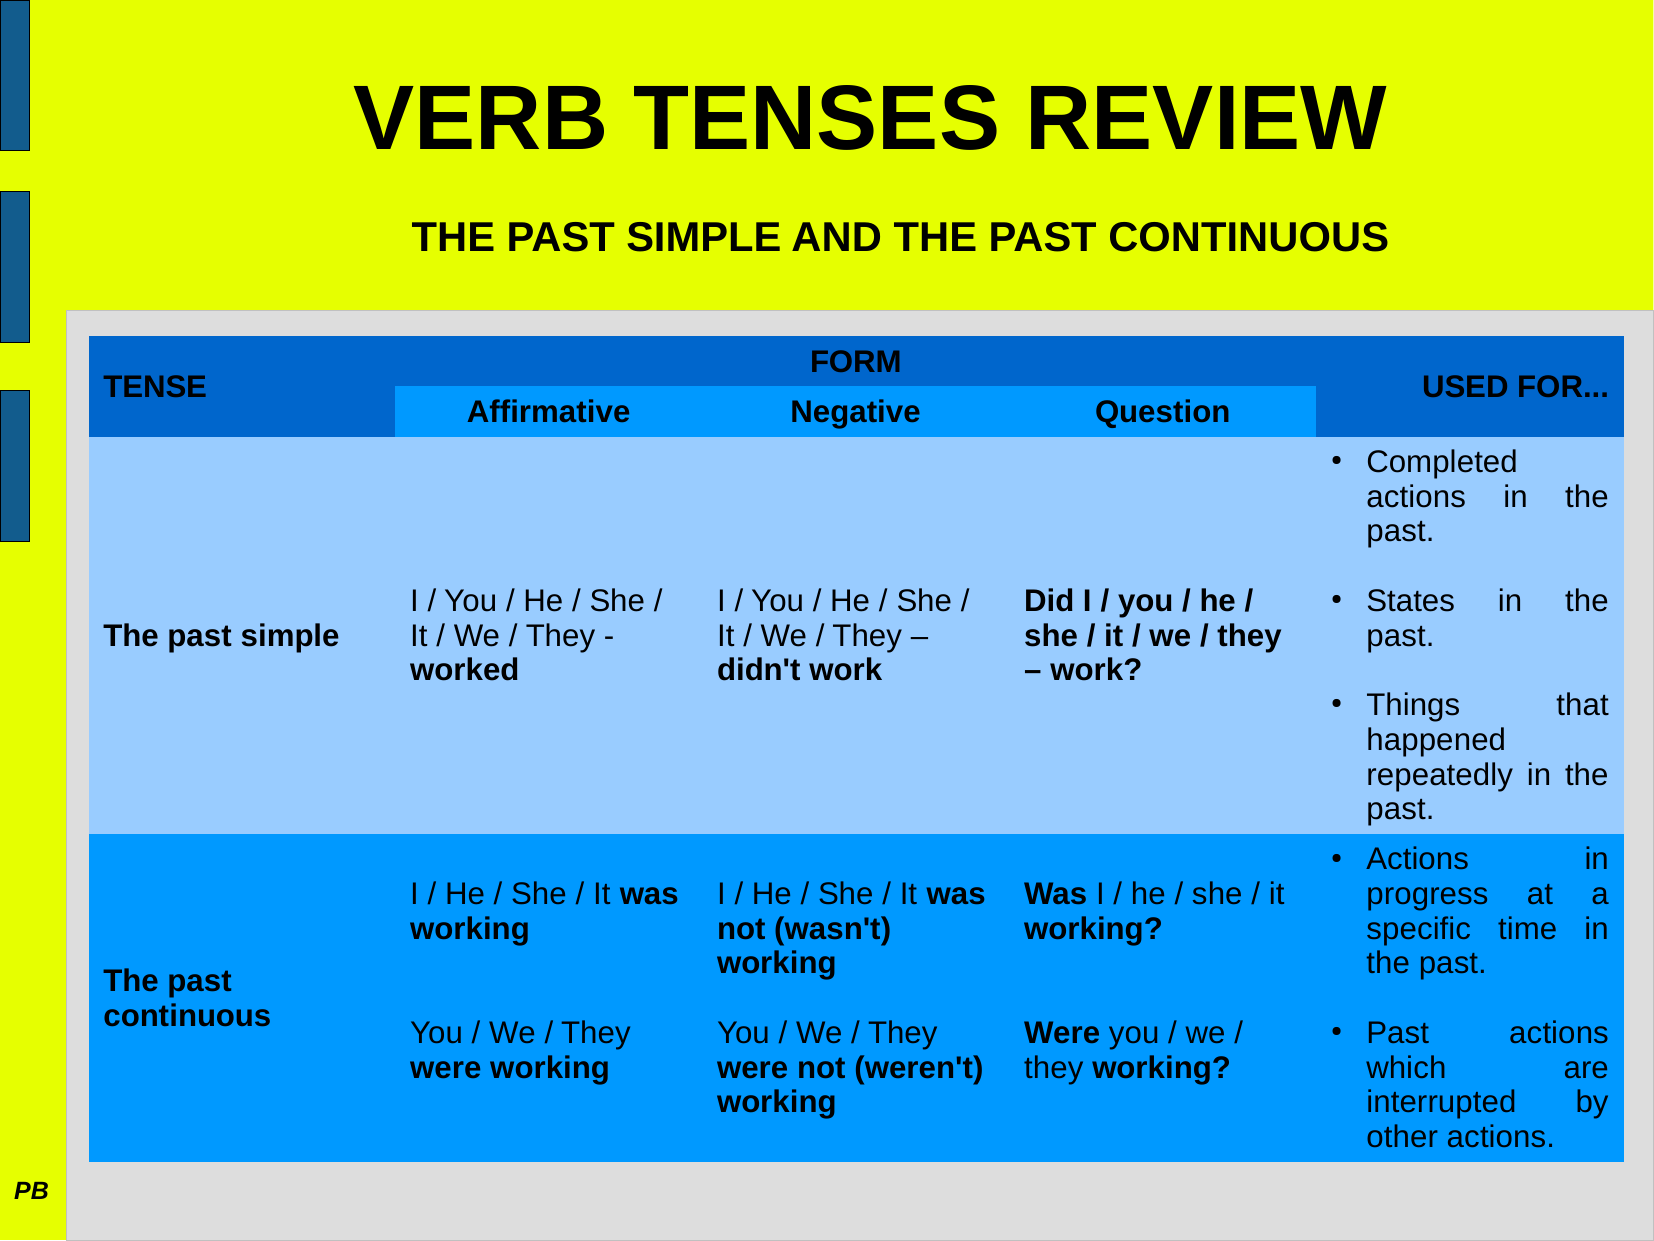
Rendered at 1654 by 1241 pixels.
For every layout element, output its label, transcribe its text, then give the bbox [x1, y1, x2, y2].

table_cell I / He / She / It was not (wasn't) working You / We / They were not (weren't) working [702, 834, 1009, 1162]
table_cell Completed actions in the past. States in the past. Things that happened repeatedly in the past. [1316, 437, 1624, 834]
table_cell The past continuous [89, 834, 395, 1162]
table_header USED FOR... [1316, 336, 1624, 437]
table_cell The past simple [89, 437, 395, 834]
table_header FORM [395, 336, 1316, 386]
table_cell Question [1009, 386, 1316, 437]
table_header TENSE [89, 336, 395, 437]
text_box VERB TENSES REVIEW [177, 59, 1565, 177]
table_cell I / He / She / It was working You / We / They were working [395, 834, 702, 1162]
table_cell Affirmative [395, 386, 702, 437]
table_cell Did I / you / he / she / it / we / they – work? [1009, 437, 1316, 834]
table_cell Actions in progress at a specific time in the past. Past actions which are interrupted by other actions. [1316, 834, 1624, 1162]
table_cell Was I / he / she / it working? Were you / we / they working? [1009, 834, 1316, 1162]
table_cell Negative [702, 386, 1009, 437]
text_box THE PAST SIMPLE AND THE PAST CONTINUOUS [324, 206, 1477, 269]
text_box PB [0, 1169, 64, 1241]
table_cell I / You / He / She / It / We / They - worked [395, 437, 702, 834]
table_cell I / You / He / She / It / We / They – didn't work [702, 437, 1009, 834]
